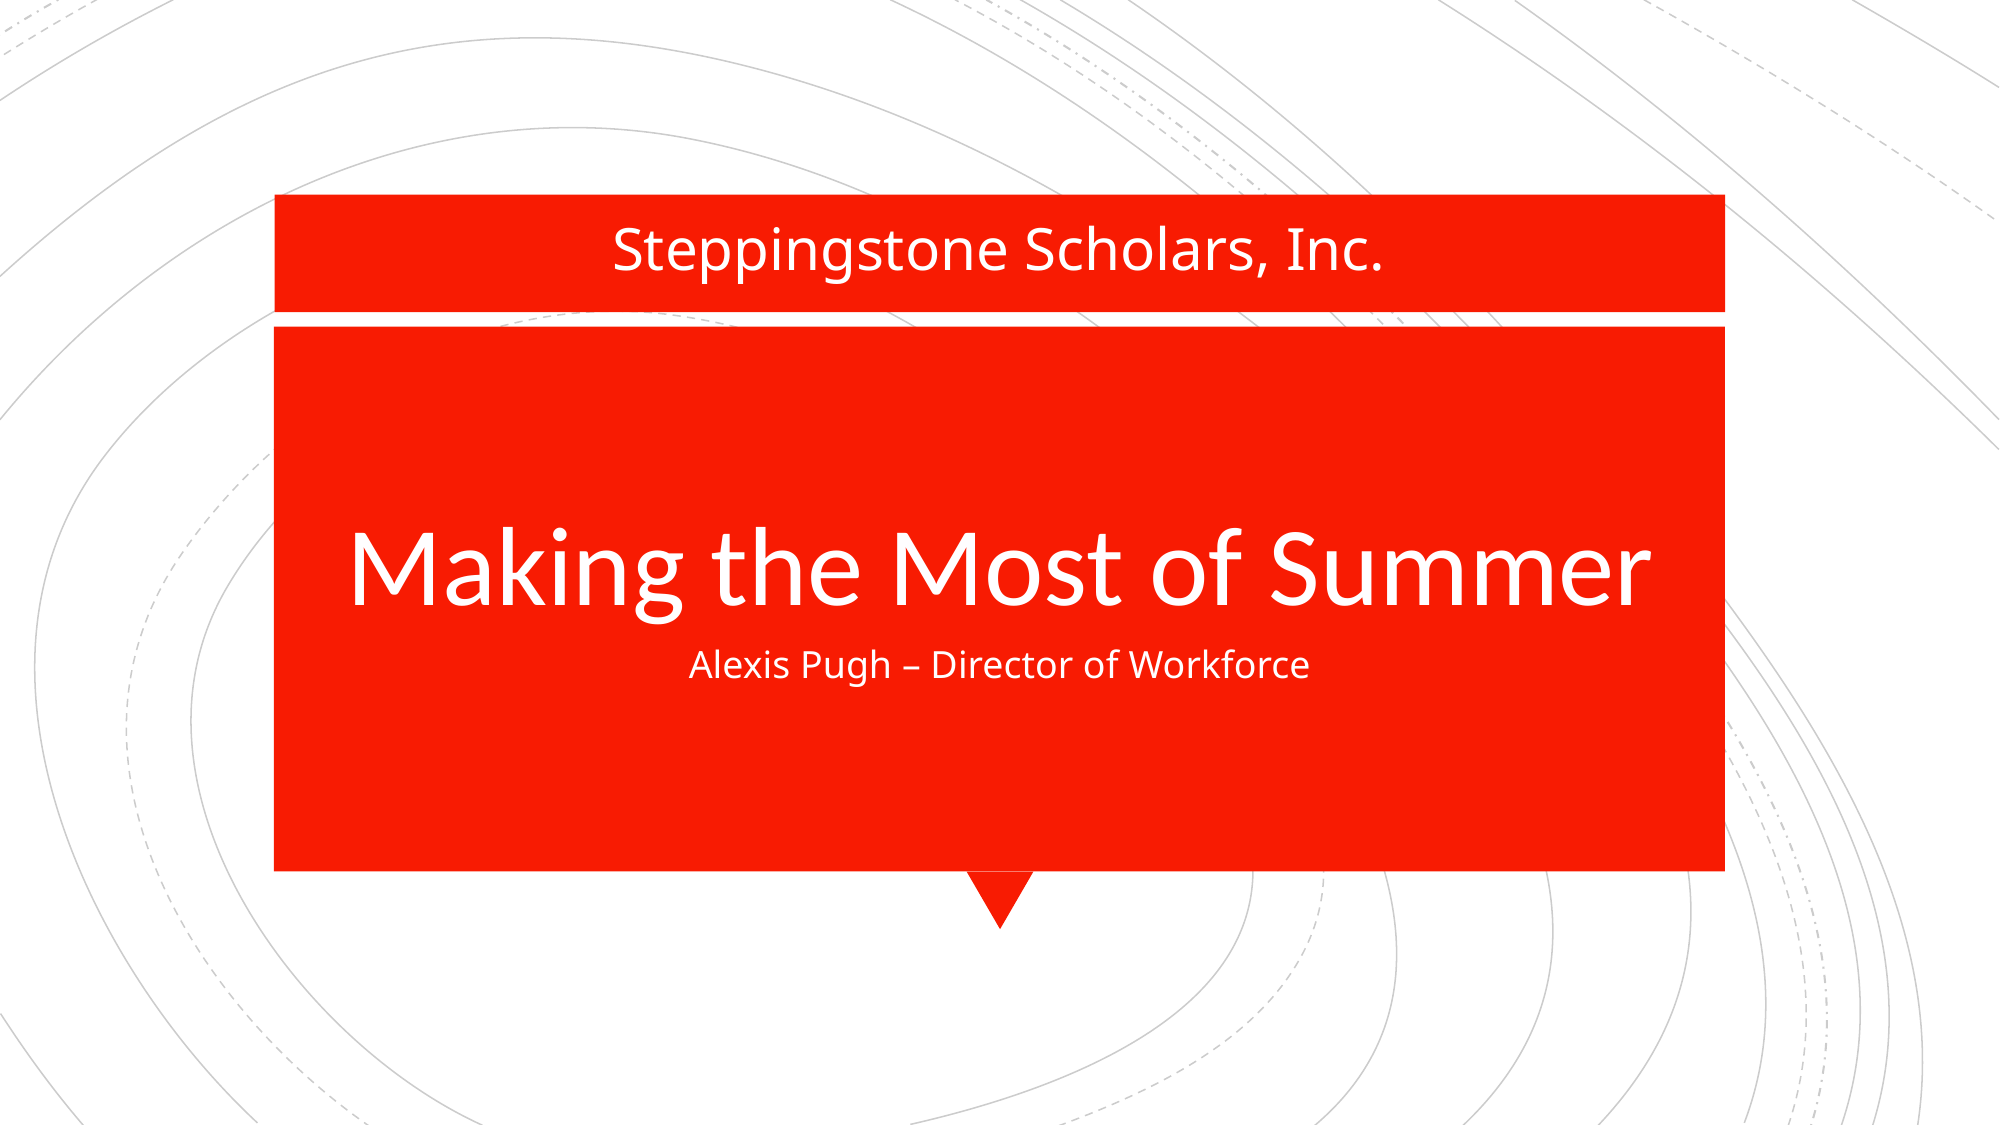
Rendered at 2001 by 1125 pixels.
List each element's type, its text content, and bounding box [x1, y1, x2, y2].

title Making the Most of Summer [288, 340, 1713, 628]
text_box Steppingstone Scholars, Inc. [597, 204, 1713, 291]
subtitle Alexis Pugh – Director of Workforce [288, 640, 1712, 858]
